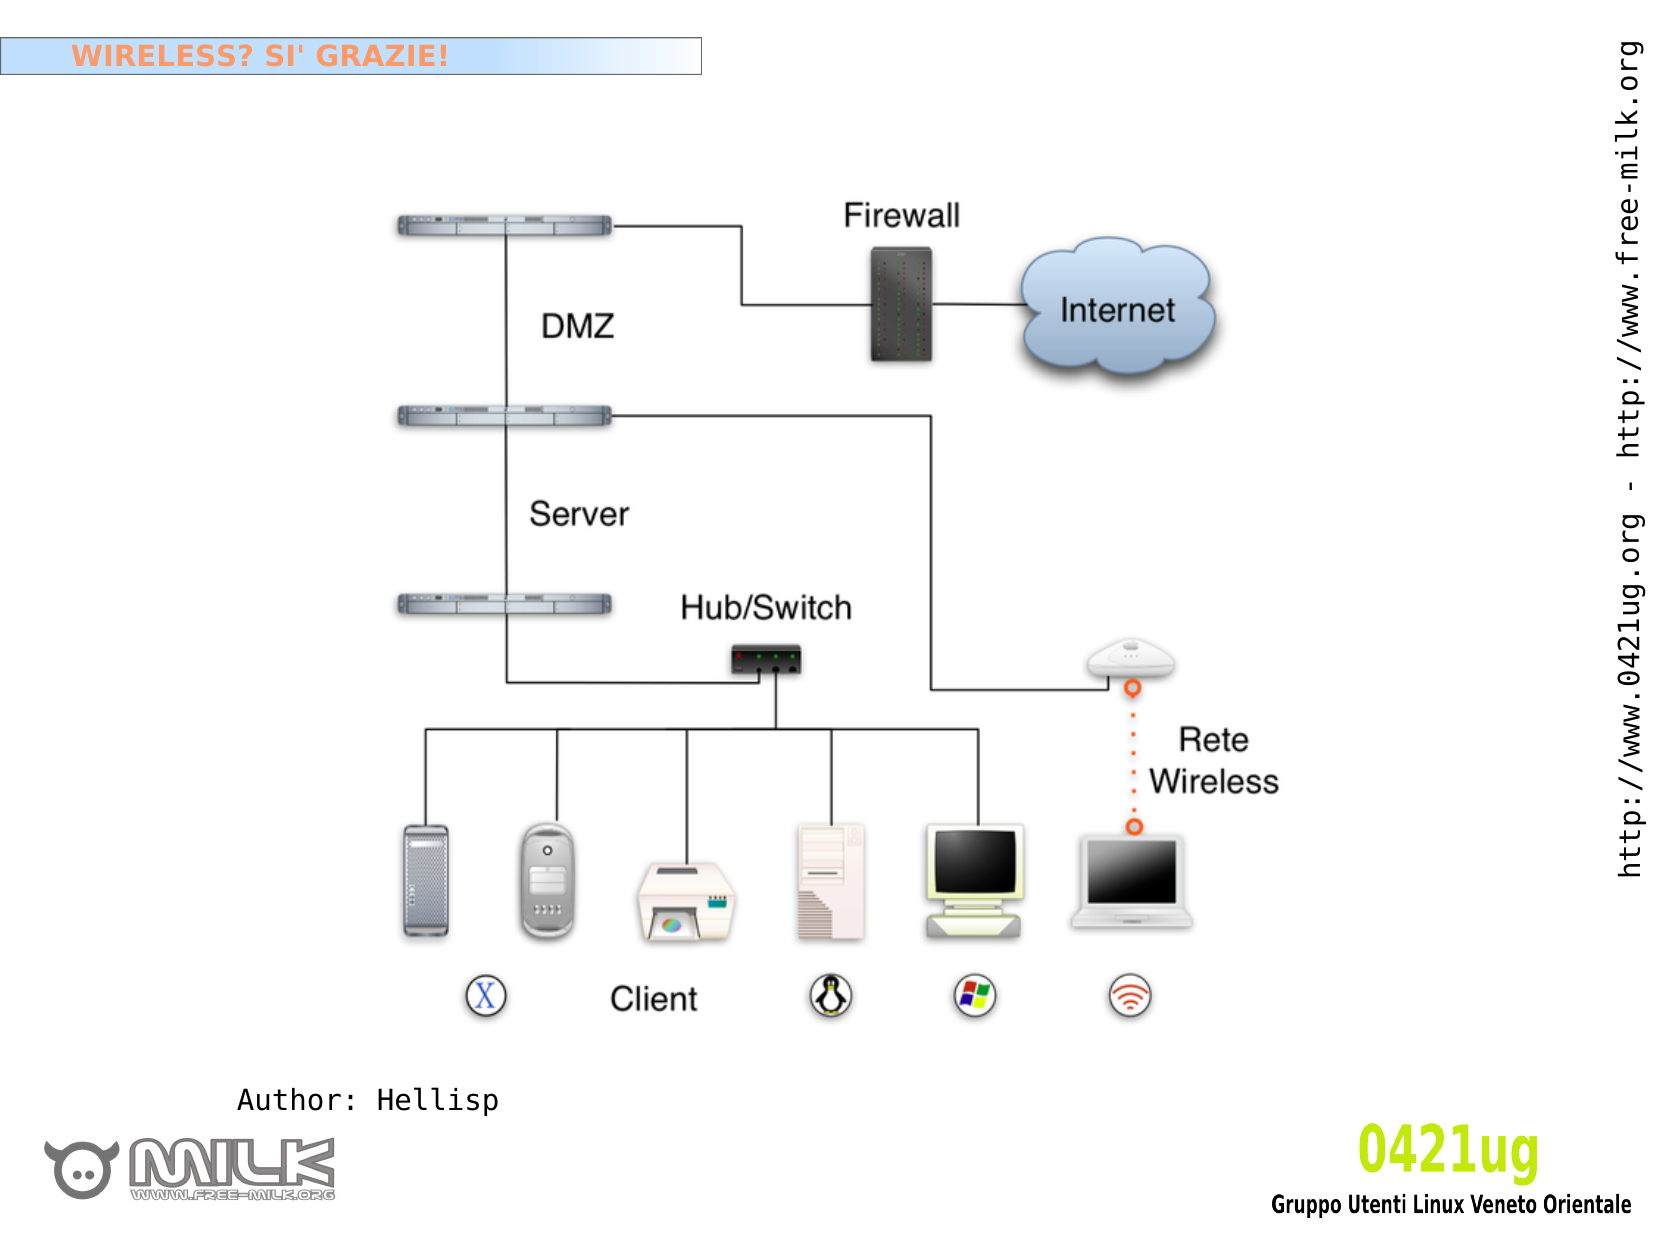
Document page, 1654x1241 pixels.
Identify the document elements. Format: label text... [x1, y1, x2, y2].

picture [1272, 1123, 1631, 1218]
text_box Author: Hellisp [128, 1083, 608, 1118]
picture [40, 1133, 338, 1205]
picture [368, 169, 1311, 1051]
